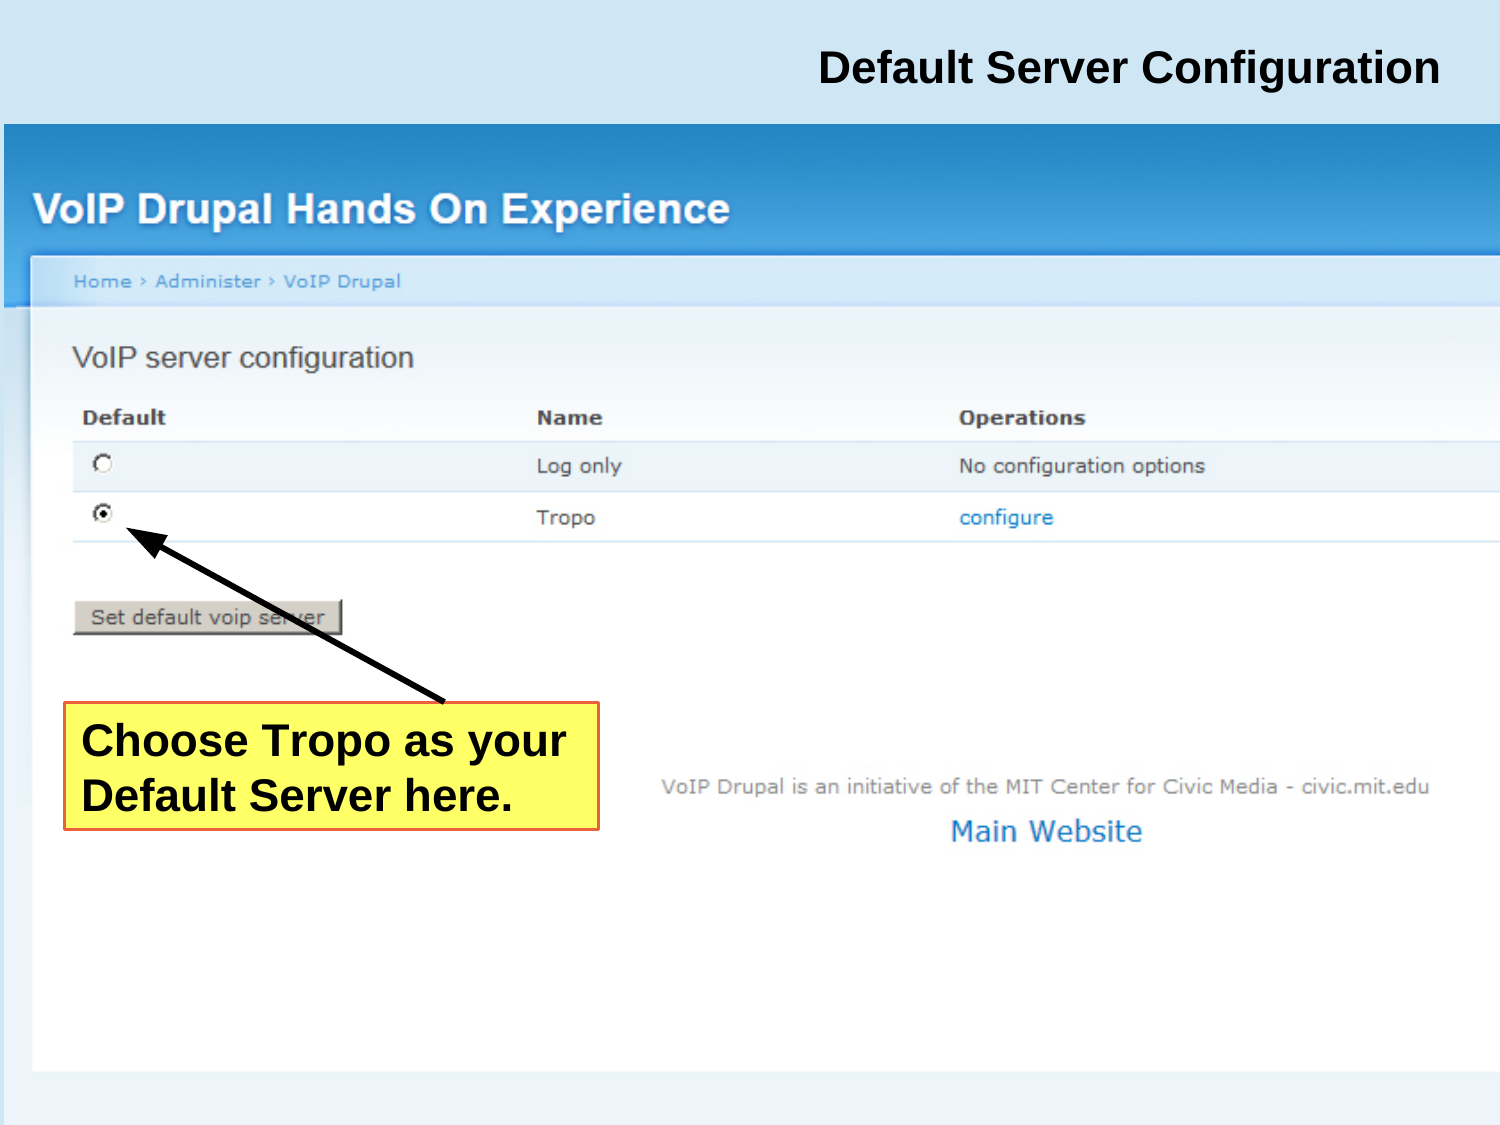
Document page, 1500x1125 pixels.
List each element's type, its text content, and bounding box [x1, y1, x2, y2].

text_box Default Server Configuration [803, 29, 1500, 100]
picture [4, 124, 1500, 1125]
text_box Choose Tropo as your Default Server here. [64, 702, 599, 830]
